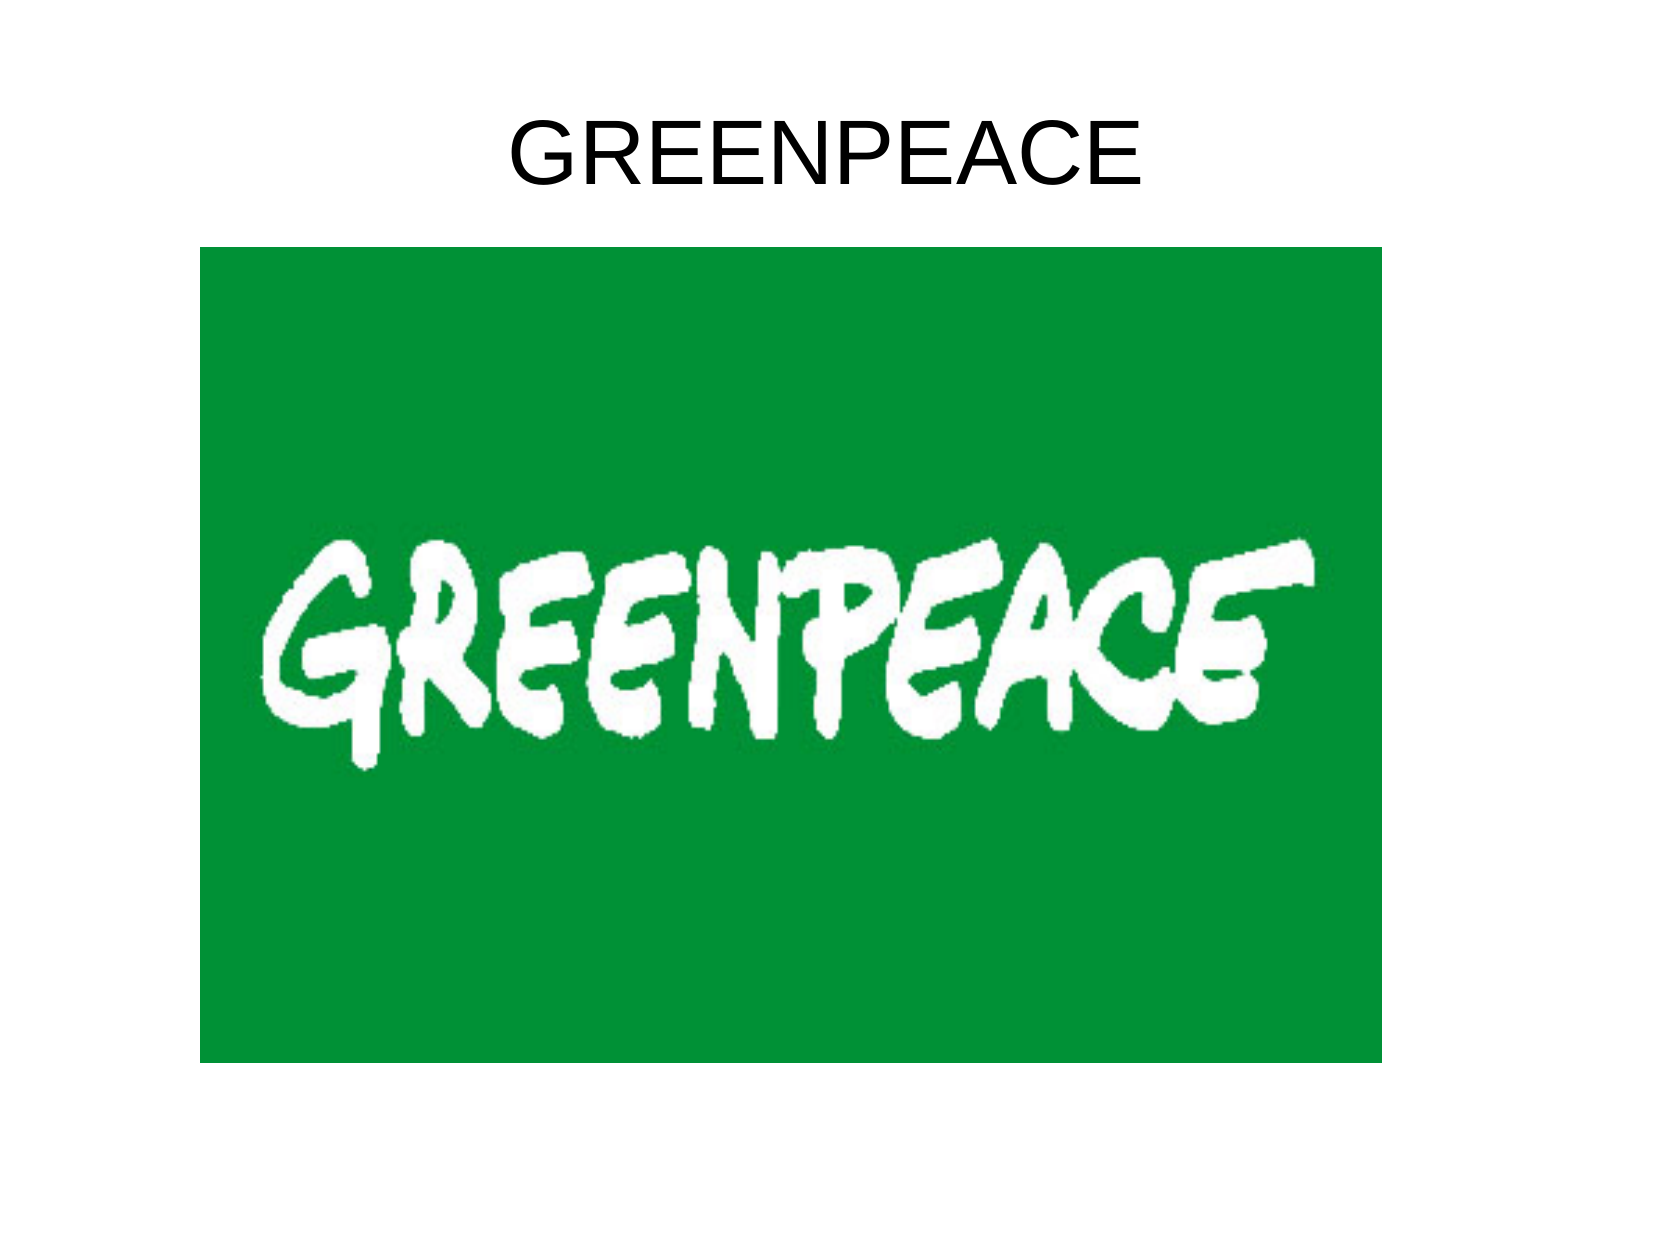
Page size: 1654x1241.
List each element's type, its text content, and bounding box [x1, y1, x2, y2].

picture [200, 247, 1382, 1063]
title GREENPEACE [82, 49, 1571, 257]
